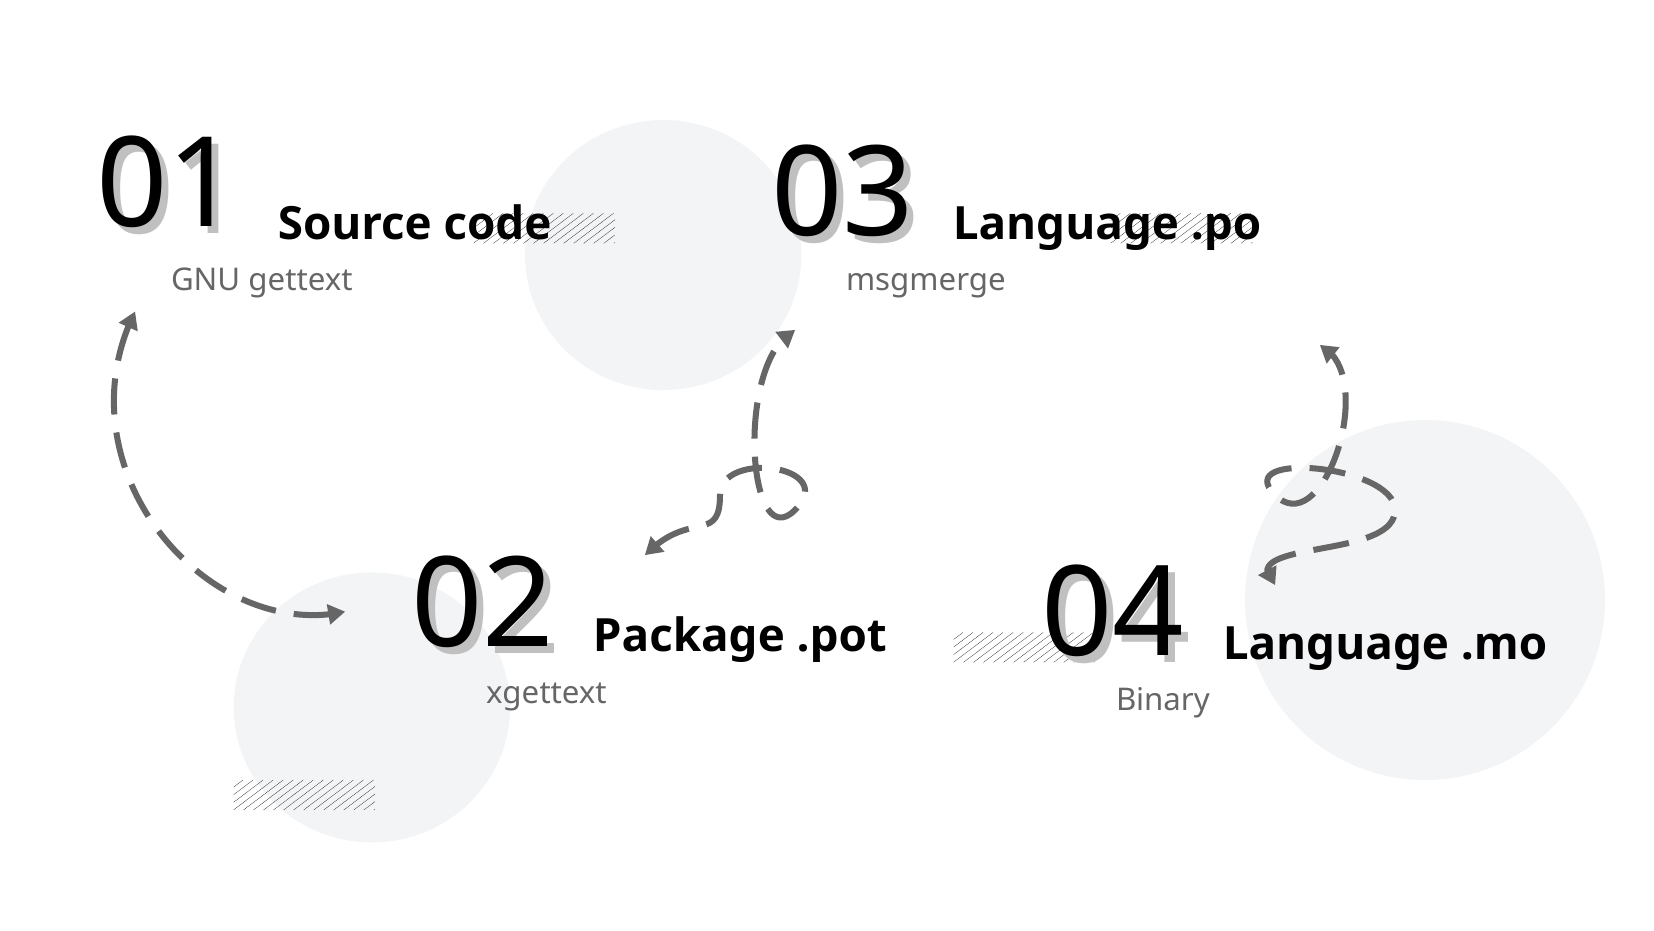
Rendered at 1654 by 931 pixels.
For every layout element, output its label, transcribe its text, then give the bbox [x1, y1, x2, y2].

text_box msgmerge [831, 250, 1357, 436]
text_box 03 [756, 94, 937, 281]
text_box Package .pot [578, 595, 916, 680]
text_box Source code [263, 182, 621, 261]
text_box 01 [81, 85, 262, 271]
text_box 02 [396, 505, 577, 691]
text_box 04 [1026, 514, 1207, 701]
text_box Binary [1101, 670, 1627, 856]
text_box Language .mo [1208, 602, 1565, 681]
text_box GNU gettext [156, 250, 682, 436]
text_box Language .po [938, 182, 1300, 261]
text_box xgettext [471, 662, 997, 849]
